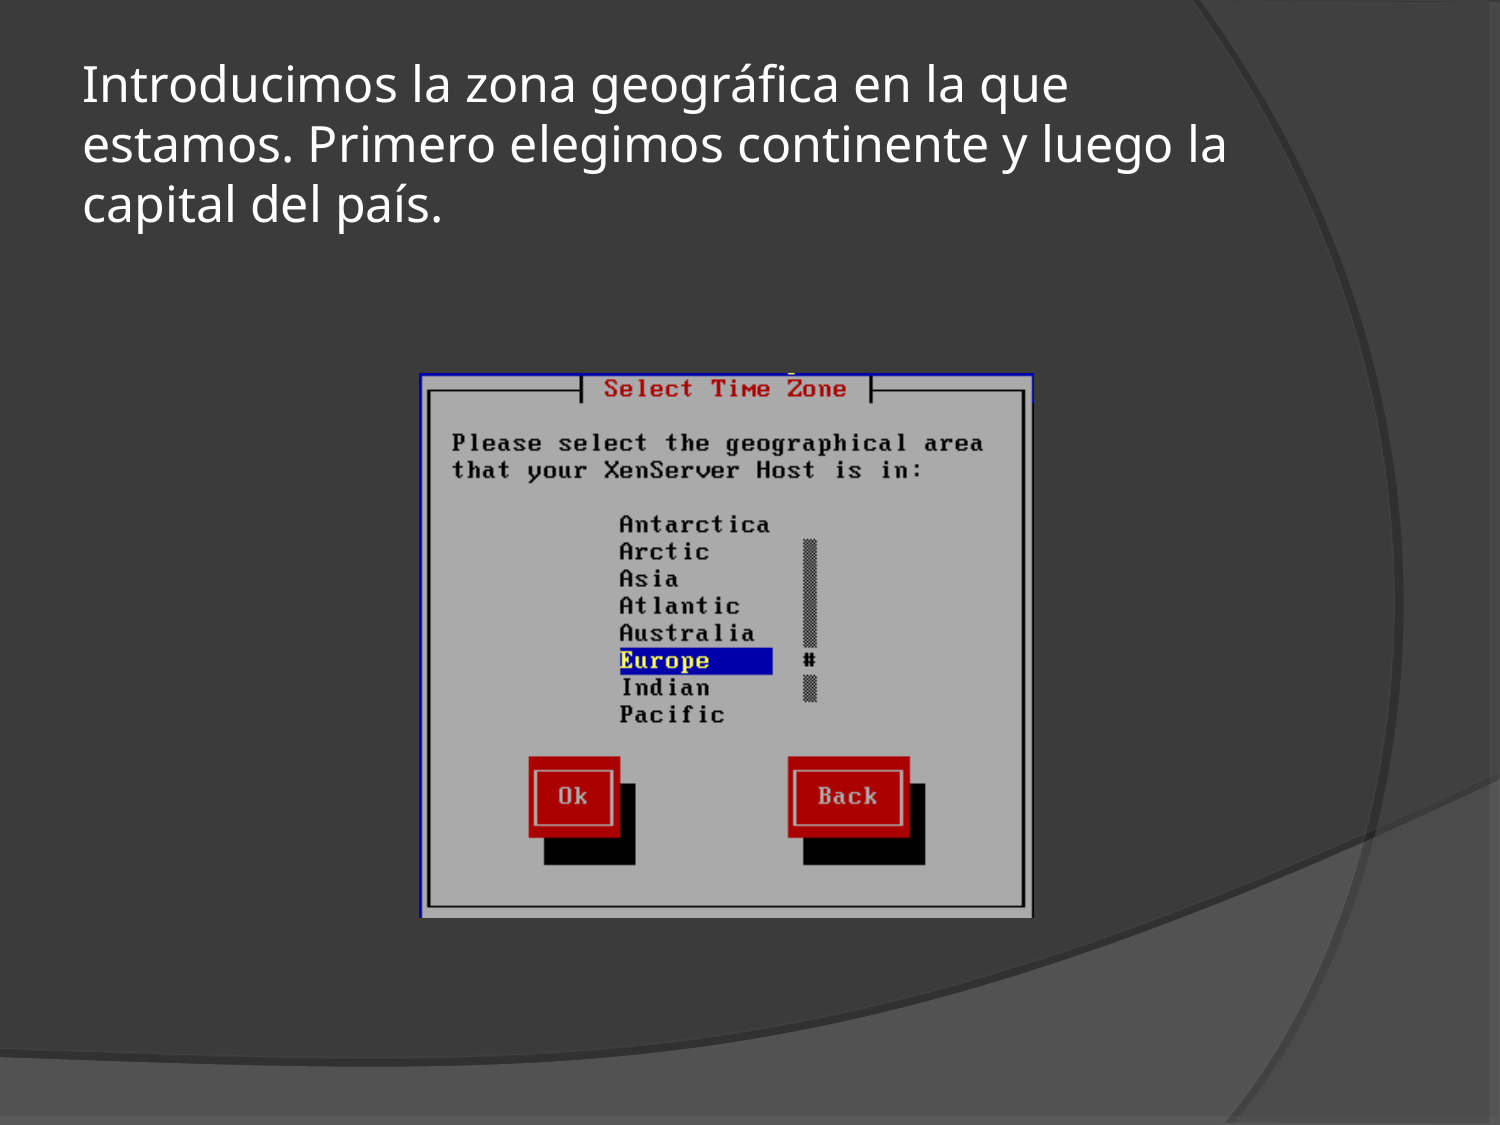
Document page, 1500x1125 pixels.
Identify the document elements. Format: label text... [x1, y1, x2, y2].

title Introducimos la zona geográfica en la que estamos. Primero elegimos continente y luego la capital del país. [75, 45, 1300, 233]
picture [419, 373, 1034, 918]
